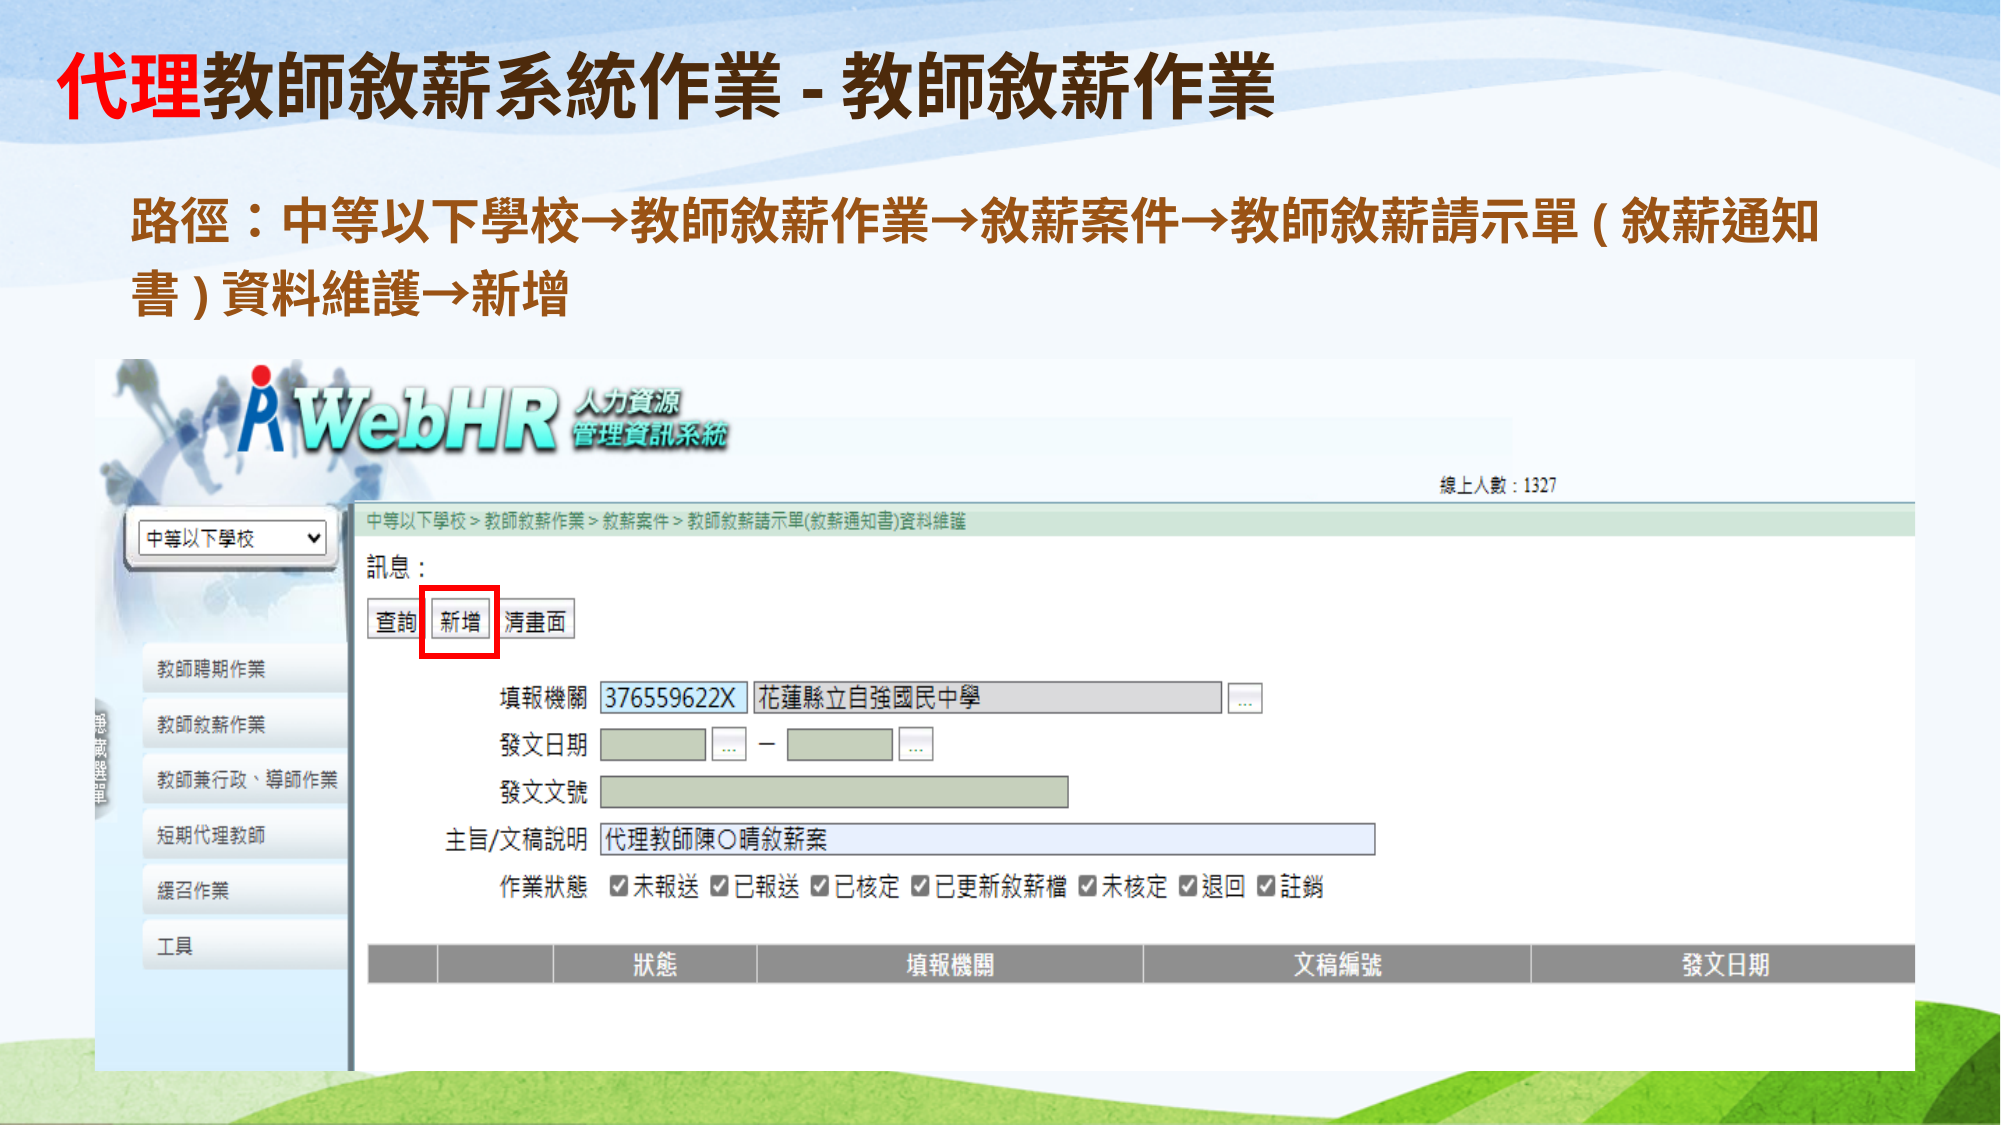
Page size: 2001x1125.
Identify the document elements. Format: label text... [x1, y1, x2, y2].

text_box 路徑：中等以下學校→教師敘薪作業→敘薪案件→教師敘薪請示單(敘薪通知書)資料維護→新增 [115, 137, 1916, 330]
title 代理教師敘薪系統作業-教師敘薪作業 [41, 43, 1385, 138]
picture [0, 0, 2001, 1125]
